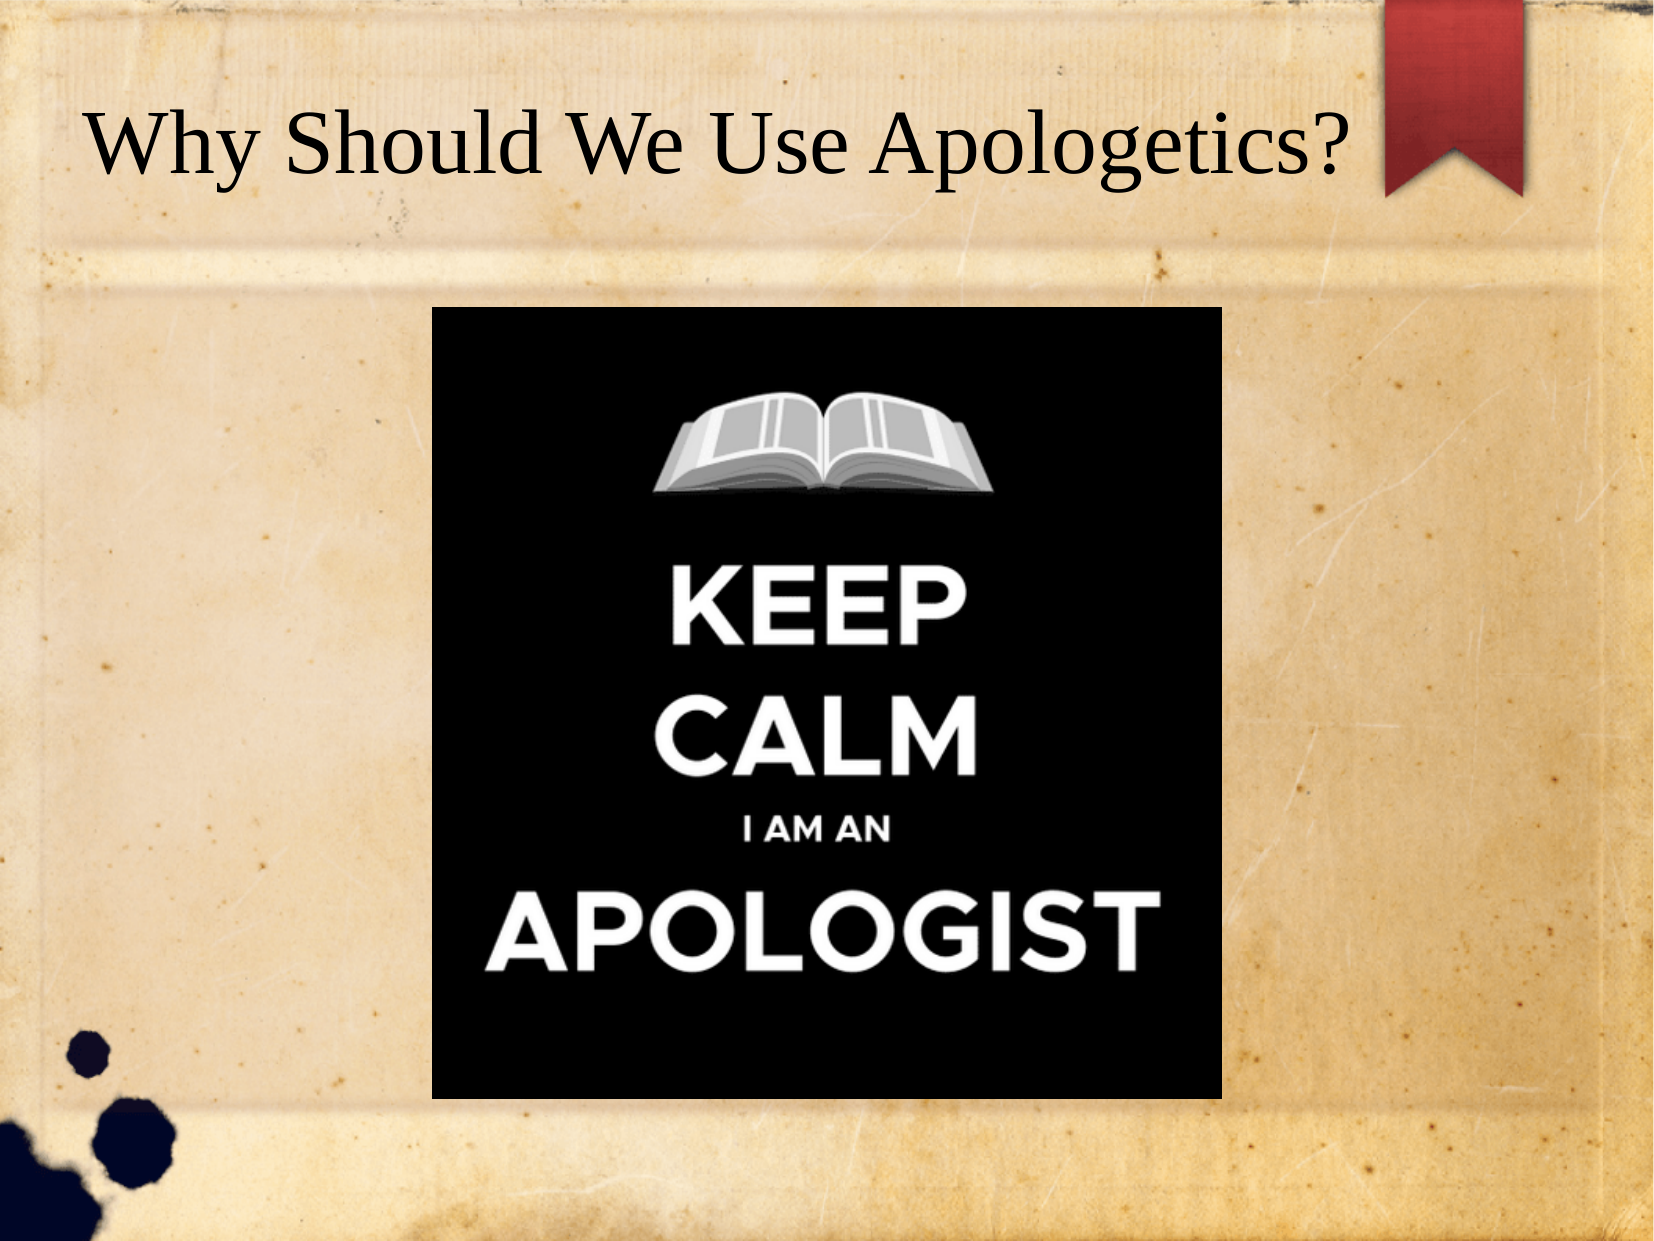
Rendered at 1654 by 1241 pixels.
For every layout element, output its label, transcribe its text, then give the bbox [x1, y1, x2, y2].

title Why Should We Use Apologetics? [82, 41, 1388, 245]
picture [0, 0, 1654, 1241]
